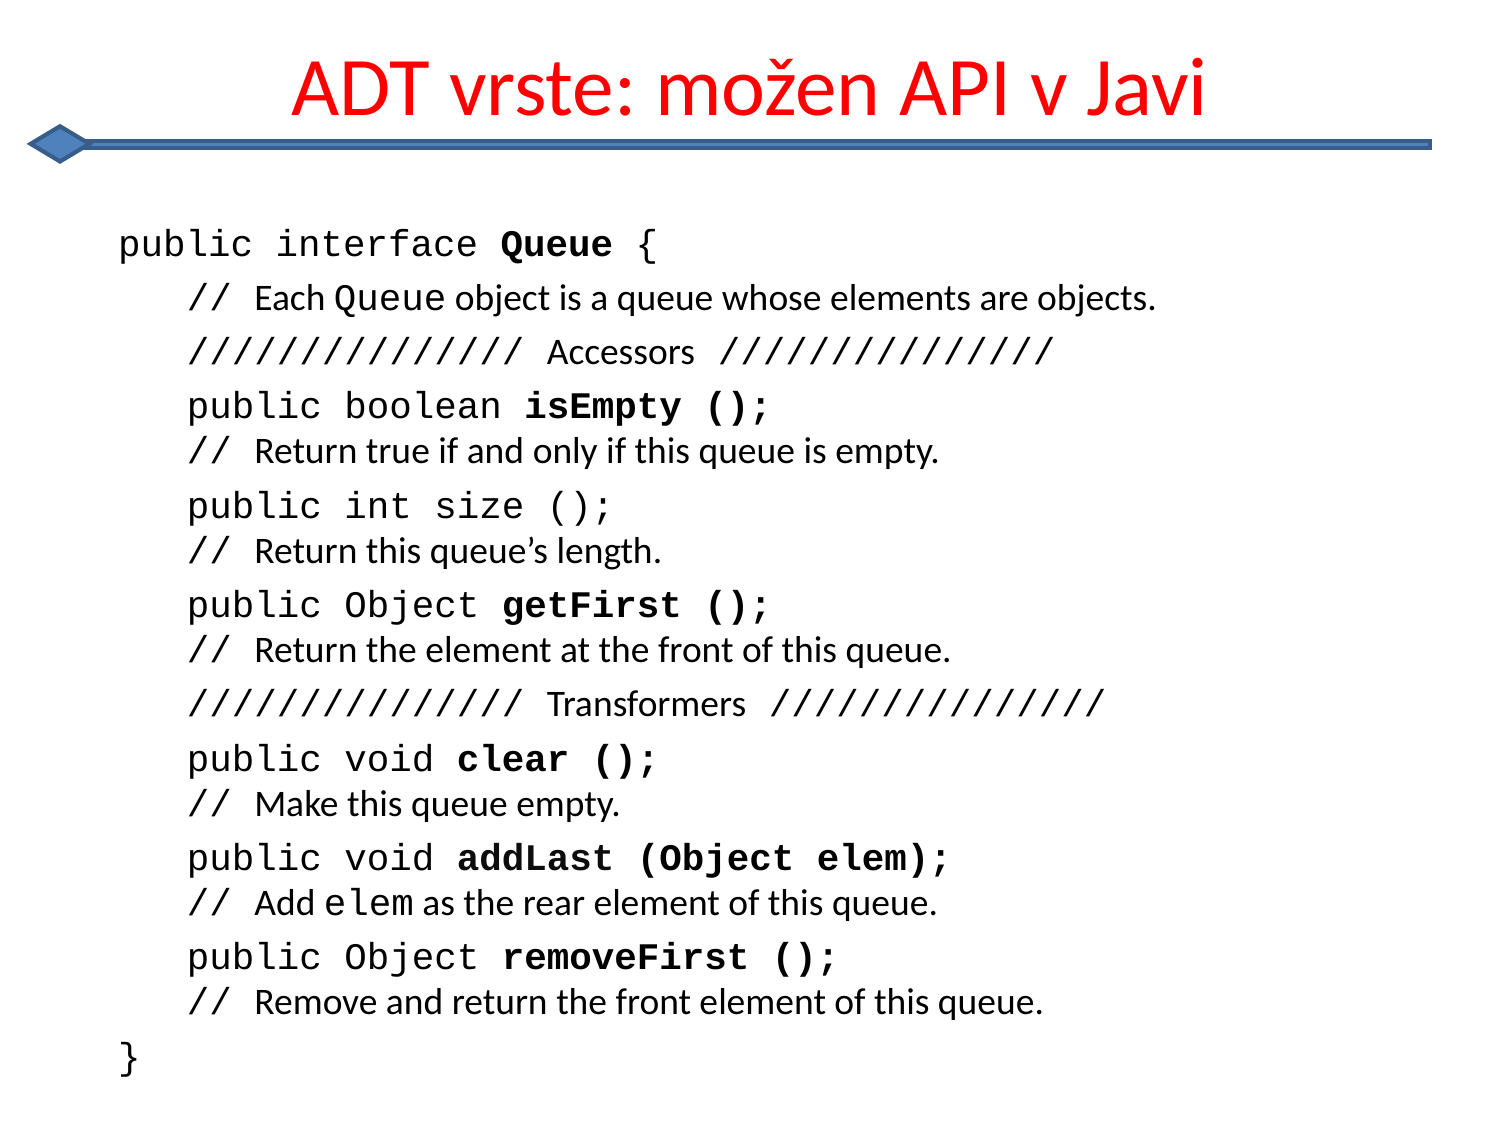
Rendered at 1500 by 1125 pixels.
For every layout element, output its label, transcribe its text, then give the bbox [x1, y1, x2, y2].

title ADT vrste: možen API v Javi [75, 23, 1426, 141]
list public interface Queue { // Each Queue object is a queue whose elements are objects. /////////////// Accessors /////////////// public boolean isEmpty (); // Return true if and only if this queue is empty. public int size (); // Return this queue’s length. public Object getFirst (); // Return the element at the front of this queue. /////////////// Transformers /////////////// public void clear (); // Make this queue empty. public void addLast (Object elem); // Add elem as the rear element of this queue. public Object removeFirst (); // Remove and return the front element of this queue. } [46, 210, 1418, 1125]
